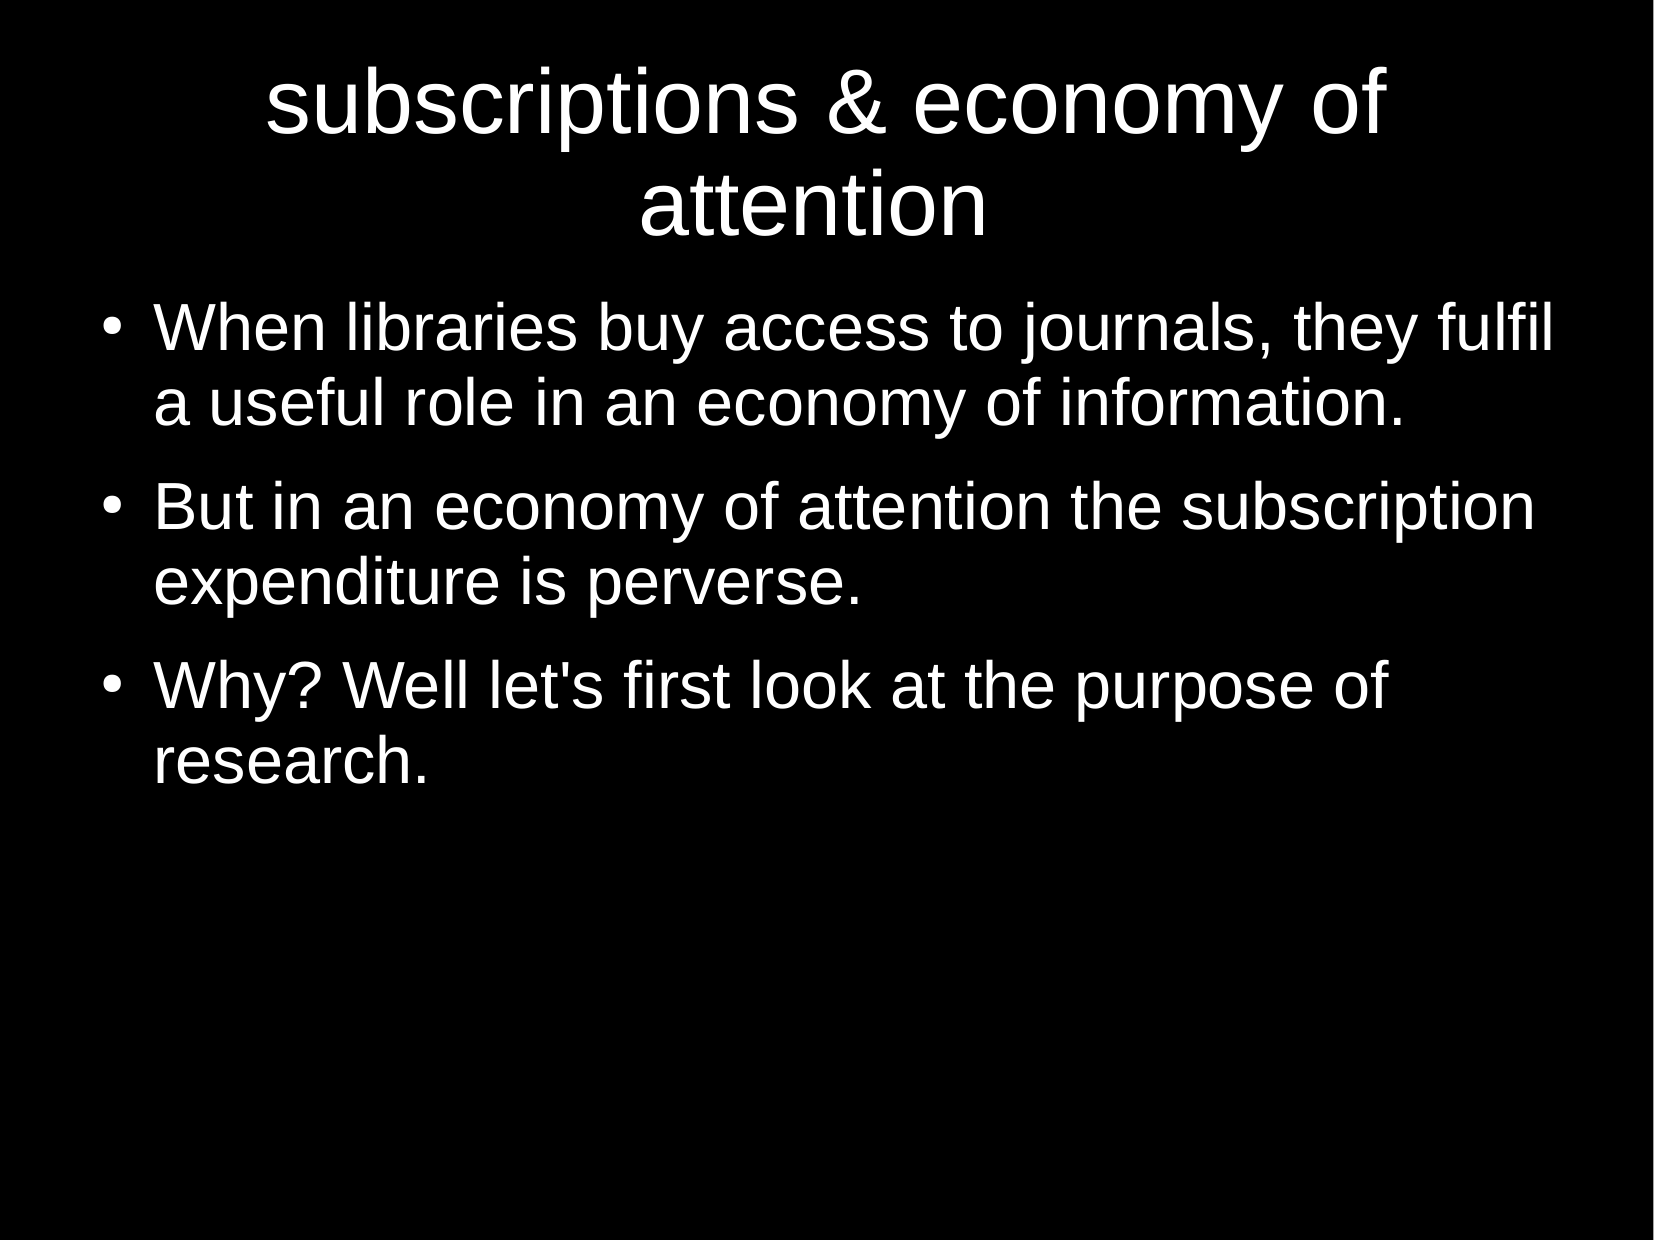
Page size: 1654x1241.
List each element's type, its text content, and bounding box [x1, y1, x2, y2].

title subscriptions & economy of attention [82, 49, 1571, 257]
list When libraries buy access to journals, they fulfil a useful role in an economy of information. But in an economy of attention the subscription expenditure is perverse. Why? Well let's first look at the purpose of research. [82, 290, 1571, 1087]
